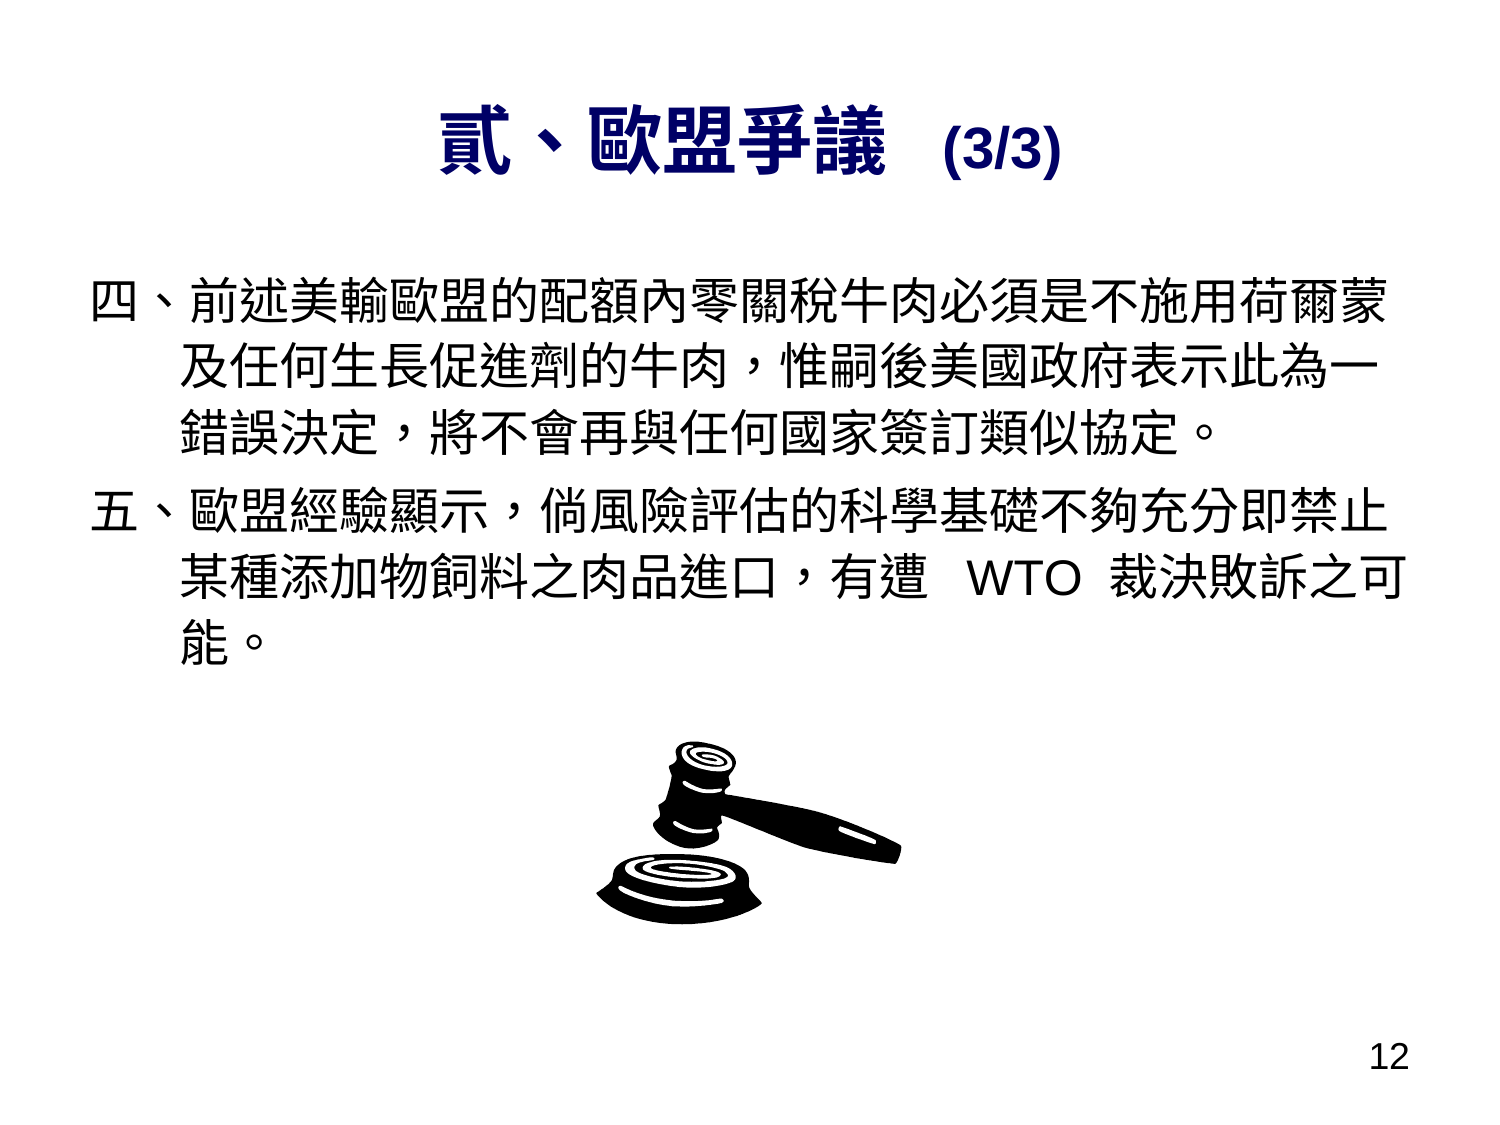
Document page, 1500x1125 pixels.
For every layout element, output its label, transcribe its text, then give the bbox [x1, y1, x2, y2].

title 貳、歐盟爭議 (3/3) [75, 45, 1426, 233]
list 四、前述美輸歐盟的配額內零關稅牛肉必須是不施用荷爾蒙及任何生長促進劑的牛肉，惟嗣後美國政府表示此為一錯誤決定，將不會再與任何國家簽訂類似協定。 五、歐盟經驗顯示，倘風險評估的科學基礎不夠充分即禁止某種添加物飼料之肉品進口，有遭 WTO 裁決敗訴之可能。 [75, 255, 1426, 752]
picture [596, 739, 904, 927]
